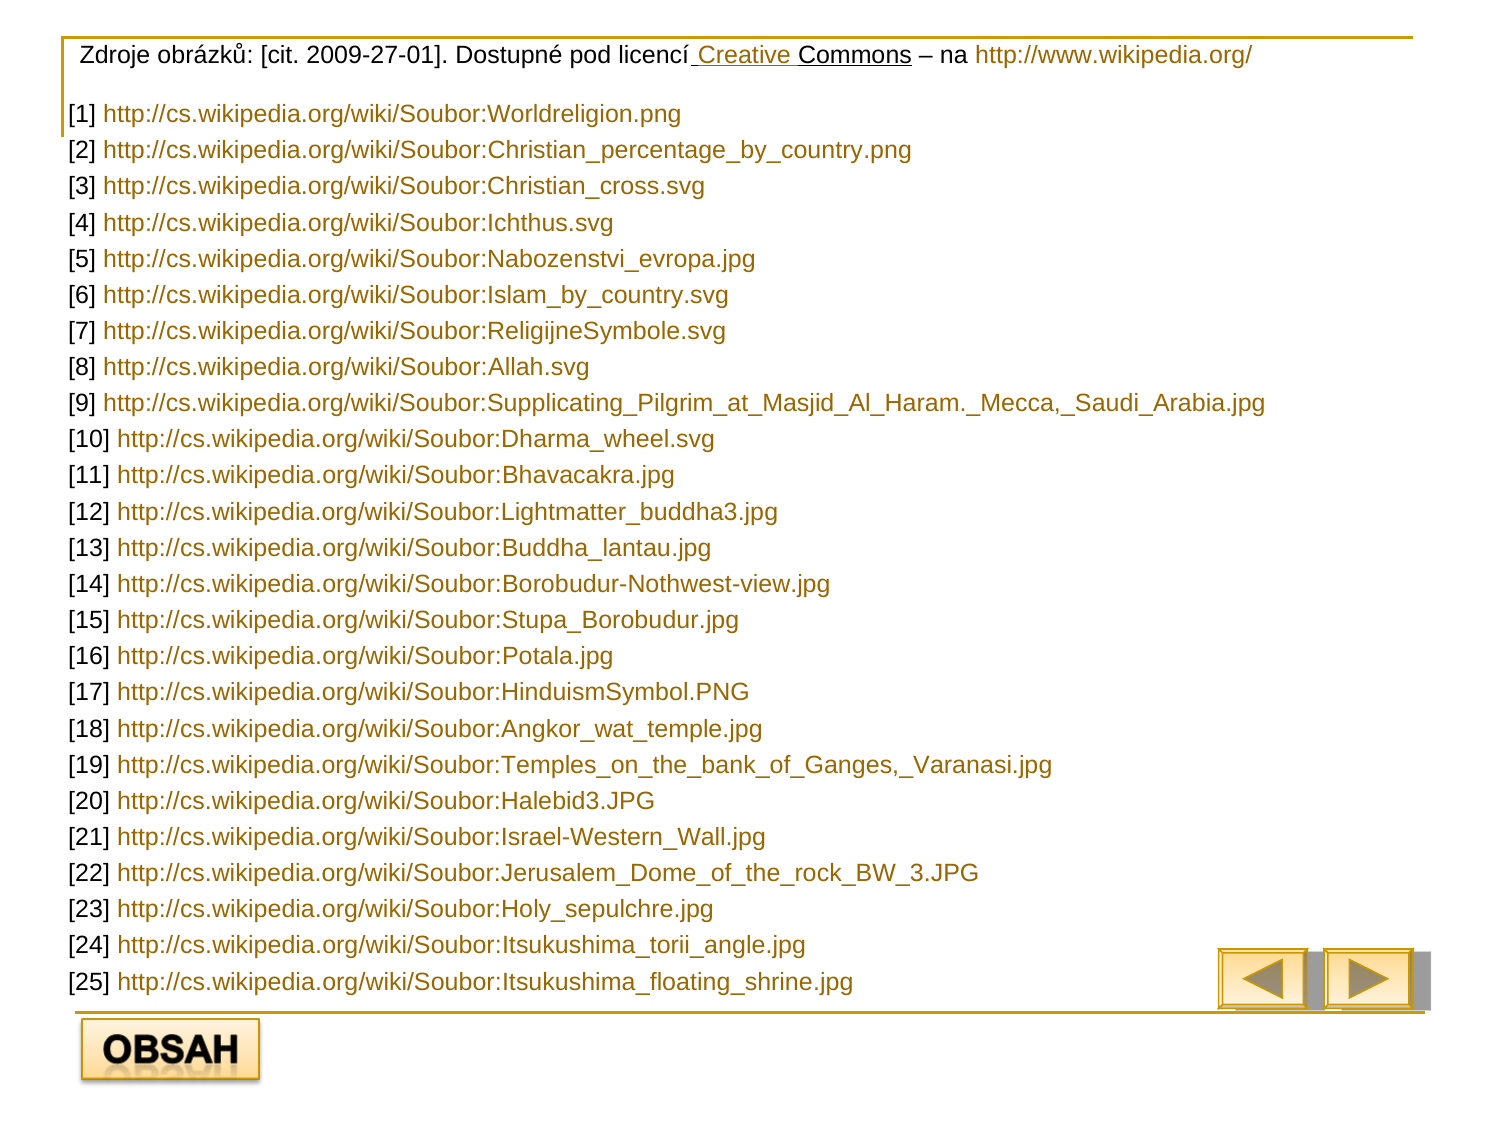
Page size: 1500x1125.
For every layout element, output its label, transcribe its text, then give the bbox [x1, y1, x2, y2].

text_box [1220, 949, 1308, 1009]
picture [69, 1009, 272, 1125]
text_box Zdroje obrázků: [cit. 2009-27-01]. Dostupné pod licencí Creative Commons – na http://www.wikipedia.org/ [64, 30, 1415, 99]
list [1] http://cs.wikipedia.org/wiki/Soubor:Worldreligion.png [2] http://cs.wikipedia.org/wiki/Soubor:Christian_percentage_by_country.png [3] http://cs.wikipedia.org/wiki/Soubor:Christian_cross.svg [4] http://cs.wikipedia.org/wiki/Soubor:Ichthus.svg [5] http://cs.wikipedia.org/wiki/Soubor:Nabozenstvi_evropa.jpg [6] http://cs.wikipedia.org/wiki/Soubor:Islam_by_country.svg [7] http://cs.wikipedia.org/wiki/Soubor:ReligijneSymbole.svg [8] http://cs.wikipedia.org/wiki/Soubor:Allah.svg [9] http://cs.wikipedia.org/wiki/Soubor:Supplicating_Pilgrim_at_Masjid_Al_Haram._Mecca,_Saudi_Arabia.jpg [10] http://cs.wikipedia.org/wiki/Soubor:Dharma_wheel.svg [11] http://cs.wikipedia.org/wiki/Soubor:Bhavacakra.jpg [12] http://cs.wikipedia.org/wiki/Soubor:Lightmatter_buddha3.jpg [13] http://cs.wikipedia.org/wiki/Soubor:Buddha_lantau.jpg [14] http://cs.wikipedia.org/wiki/Soubor:Borobudur-Nothwest-view.jpg [15] http://cs.wikipedia.org/wiki/Soubor:Stupa_Borobudur.jpg [16] http://cs.wikipedia.org/wiki/Soubor:Potala.jpg [17] http://cs.wikipedia.org/wiki/Soubor:HinduismSymbol.PNG [18] http://cs.wikipedia.org/wiki/Soubor:Angkor_wat_temple.jpg [19] http://cs.wikipedia.org/wiki/Soubor:Temples_on_the_bank_of_Ganges,_Varanasi.jpg [20] http://cs.wikipedia.org/wiki/Soubor:Halebid3.JPG [21] http://cs.wikipedia.org/wiki/Soubor:Israel-Western_Wall.jpg [22] http://cs.wikipedia.org/wiki/Soubor:Jerusalem_Dome_of_the_rock_BW_3.JPG [23] http://cs.wikipedia.org/wiki/Soubor:Holy_sepulchre.jpg [24] http://cs.wikipedia.org/wiki/Soubor:Itsukushima_torii_angle.jpg [25] http://cs.wikipedia.org/wiki/Soubor:Itsukushima_floating_shrine.jpg [53, 90, 1404, 1125]
text_box [1325, 949, 1413, 1009]
